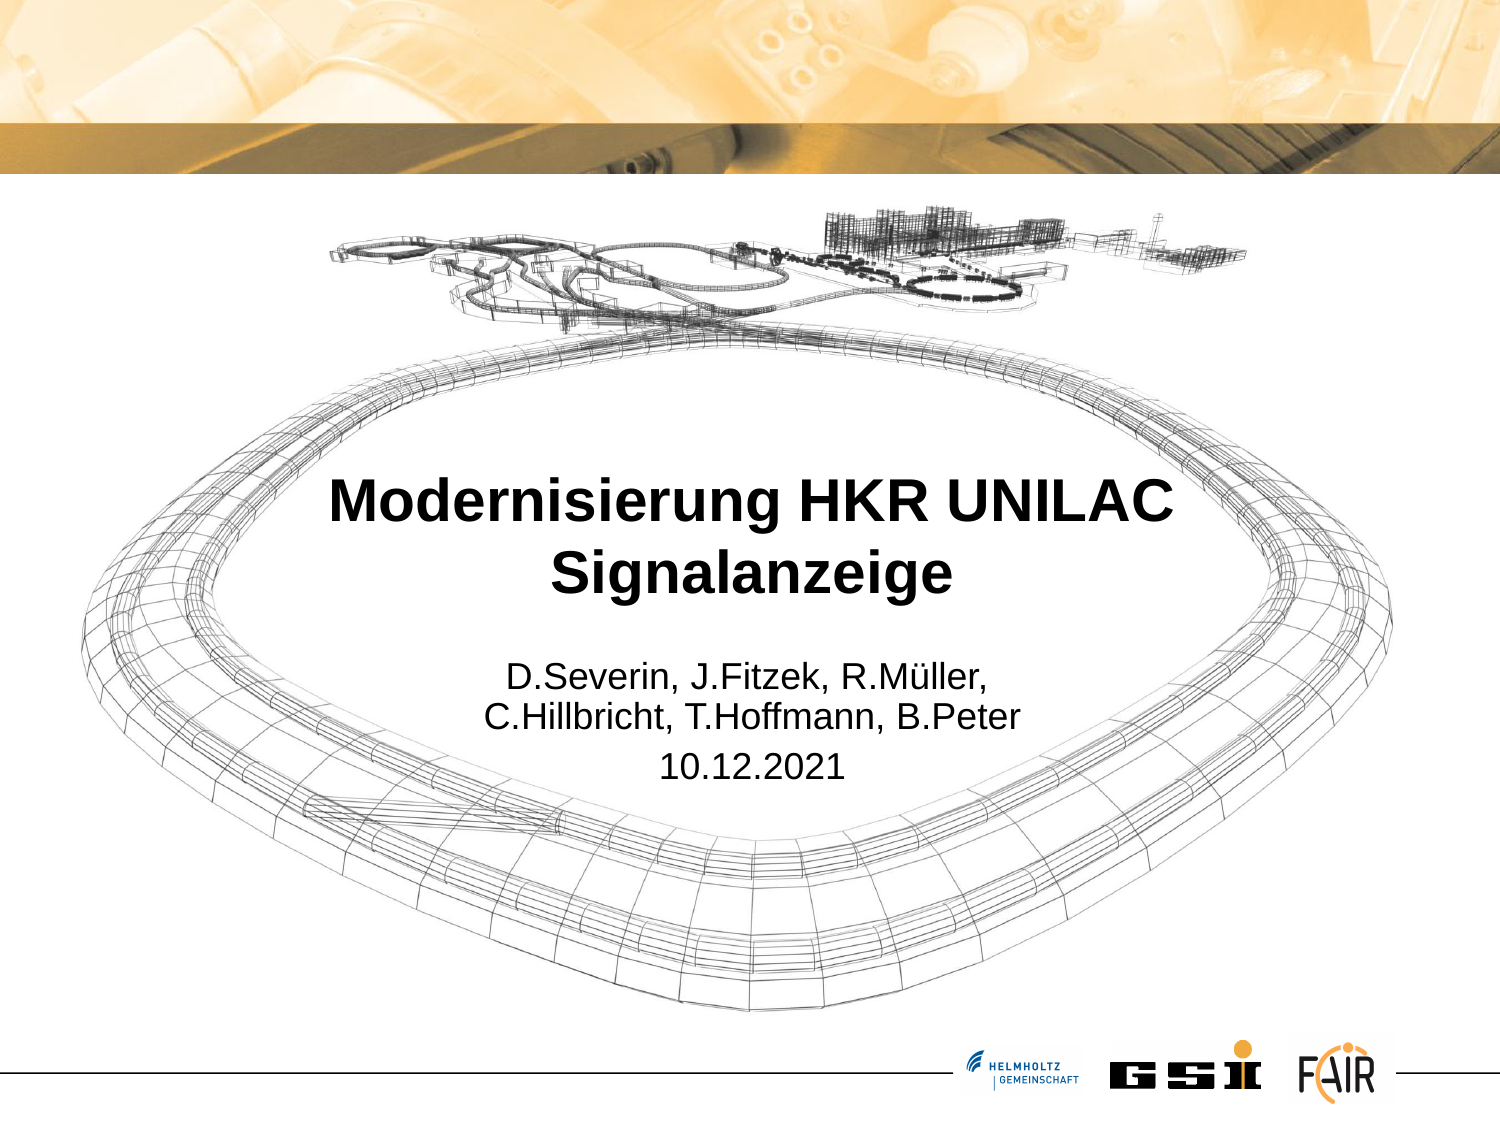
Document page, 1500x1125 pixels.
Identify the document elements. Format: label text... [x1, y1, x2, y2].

picture [961, 1046, 1084, 1095]
picture [70, 184, 1406, 1024]
subtitle Modernisierung HKR UNILAC Signalanzeige D.Severin, J.Fitzek, R.Müller, C.Hillbricht, T.Hoffmann, B.Peter 10.12.2021 [229, 453, 1276, 914]
picture [1287, 1034, 1396, 1106]
picture [1110, 1040, 1261, 1089]
picture [0, 0, 1500, 175]
